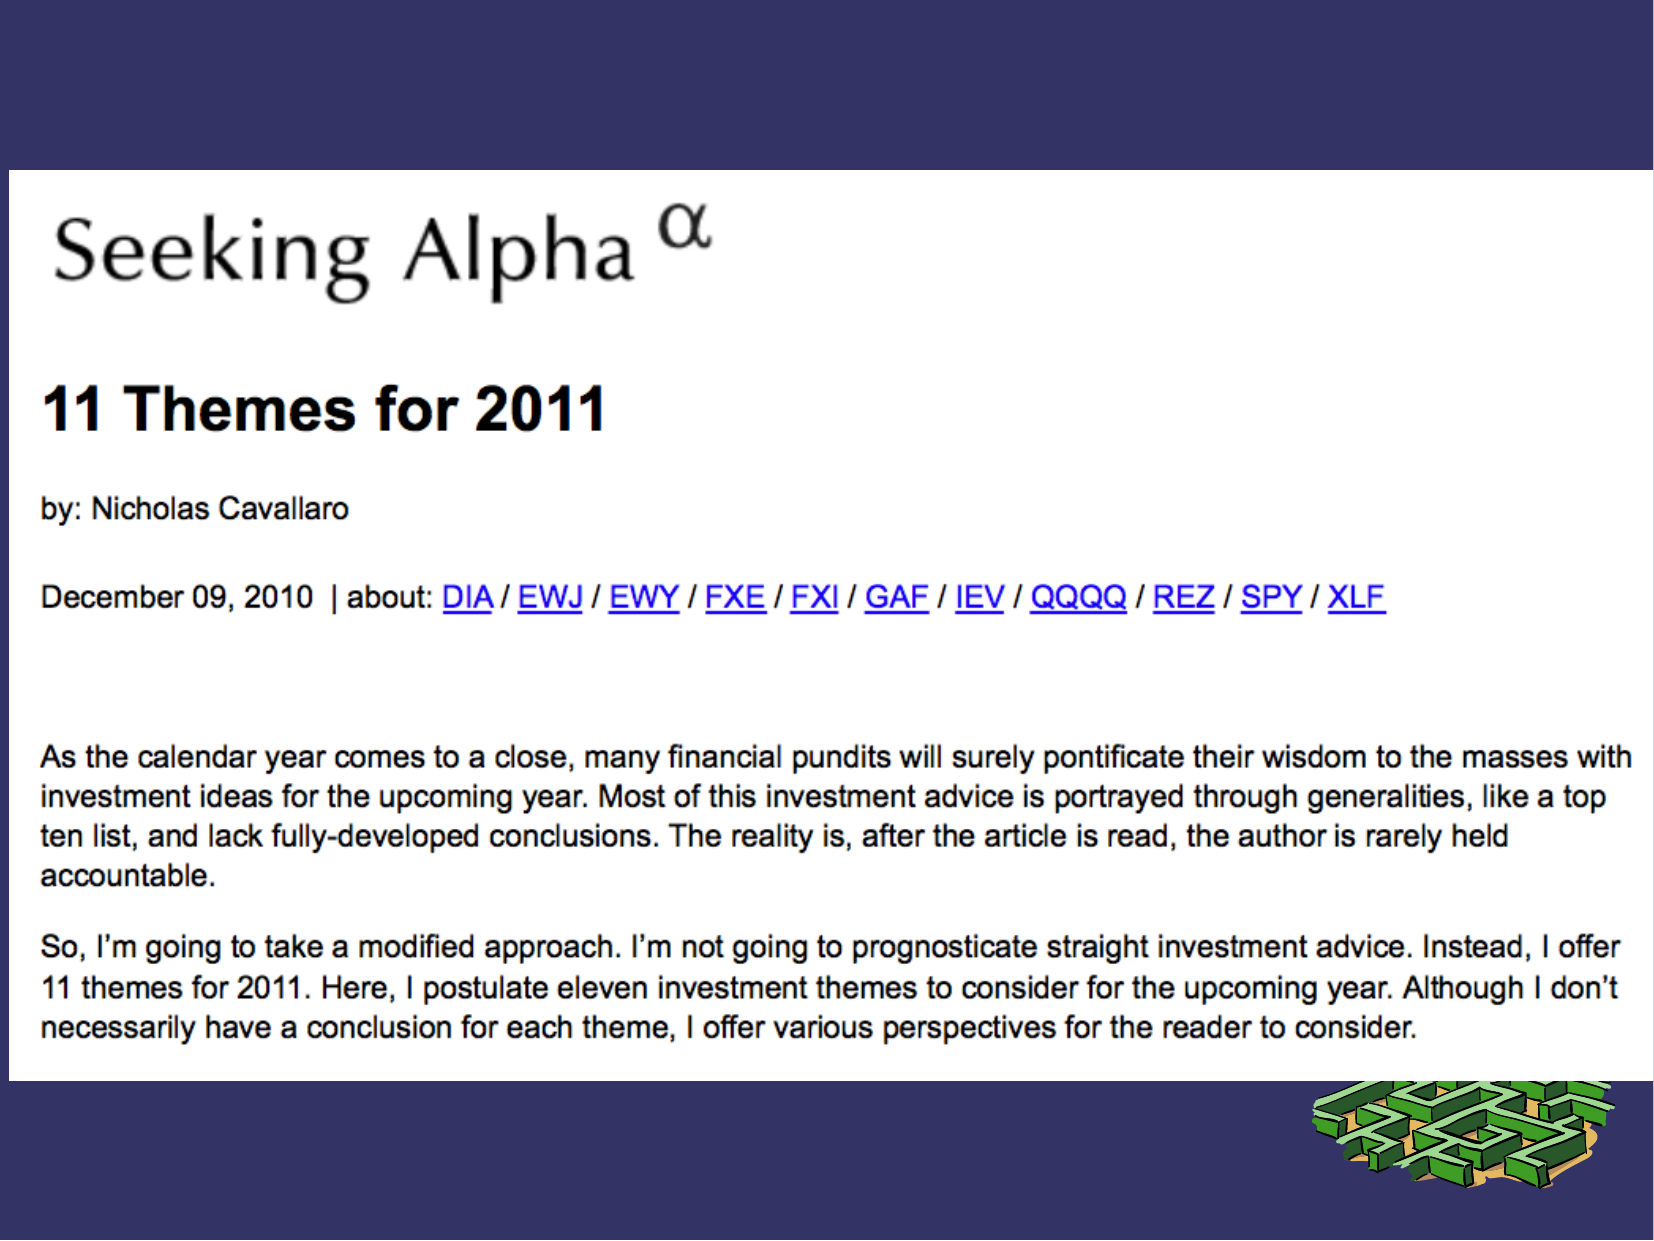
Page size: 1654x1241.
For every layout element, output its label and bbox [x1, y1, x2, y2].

picture [9, 170, 1654, 1081]
